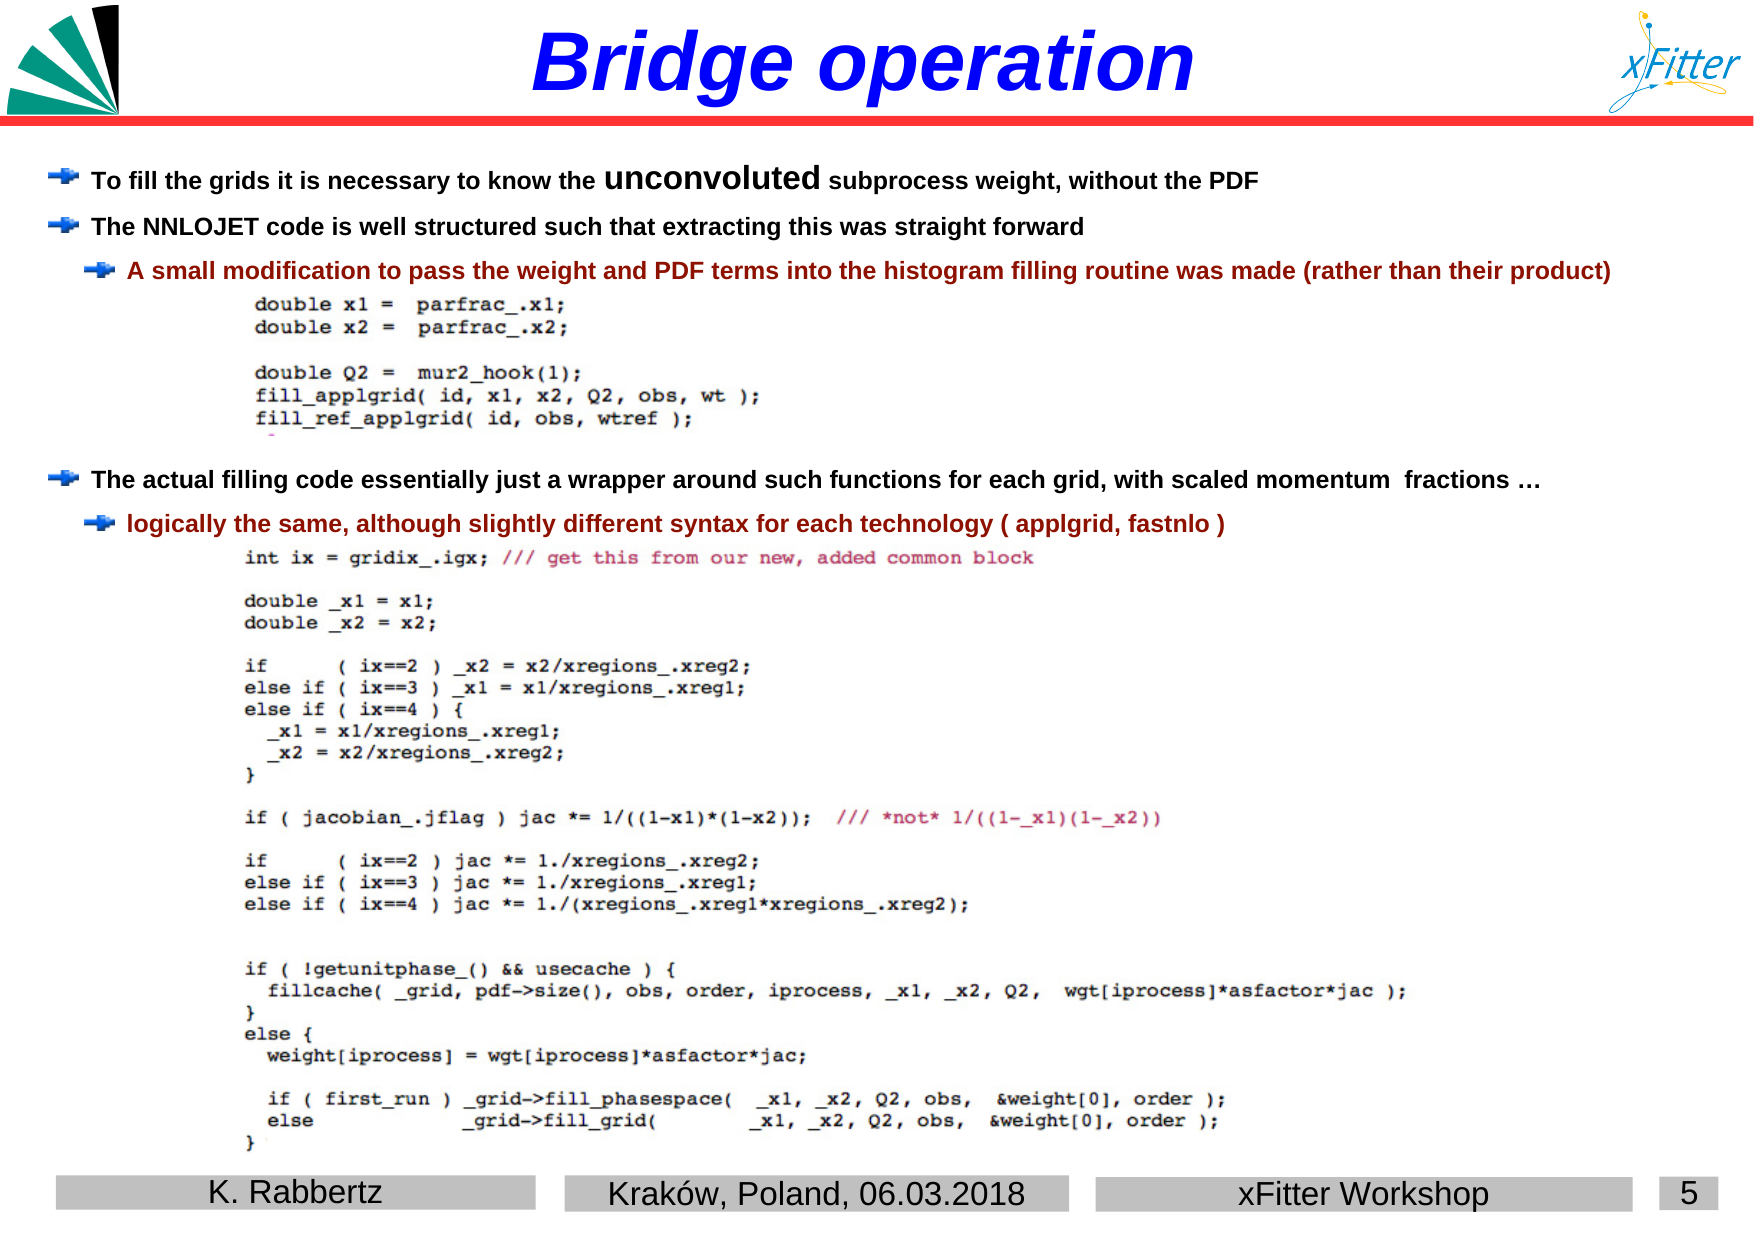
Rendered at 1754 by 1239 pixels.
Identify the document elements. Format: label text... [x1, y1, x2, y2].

list To fill the grids it is necessary to know the unconvoluted subprocess weight, without the PDF The NNLOJET code is well structured such that extracting this was straight forward A small modification to pass the weight and PDF terms into the histogram filling routine was made (rather than their product) The actual filling code essentially just a wrapper around such functions for each grid, with scaled momentum fractions … logically the same, although slightly different syntax for each technology ( applgrid, fastnlo ) [48, 156, 1710, 1198]
title Bridge operation [123, 0, 1606, 114]
picture [1609, 11, 1741, 113]
picture [231, 285, 841, 436]
picture [7, 5, 119, 116]
